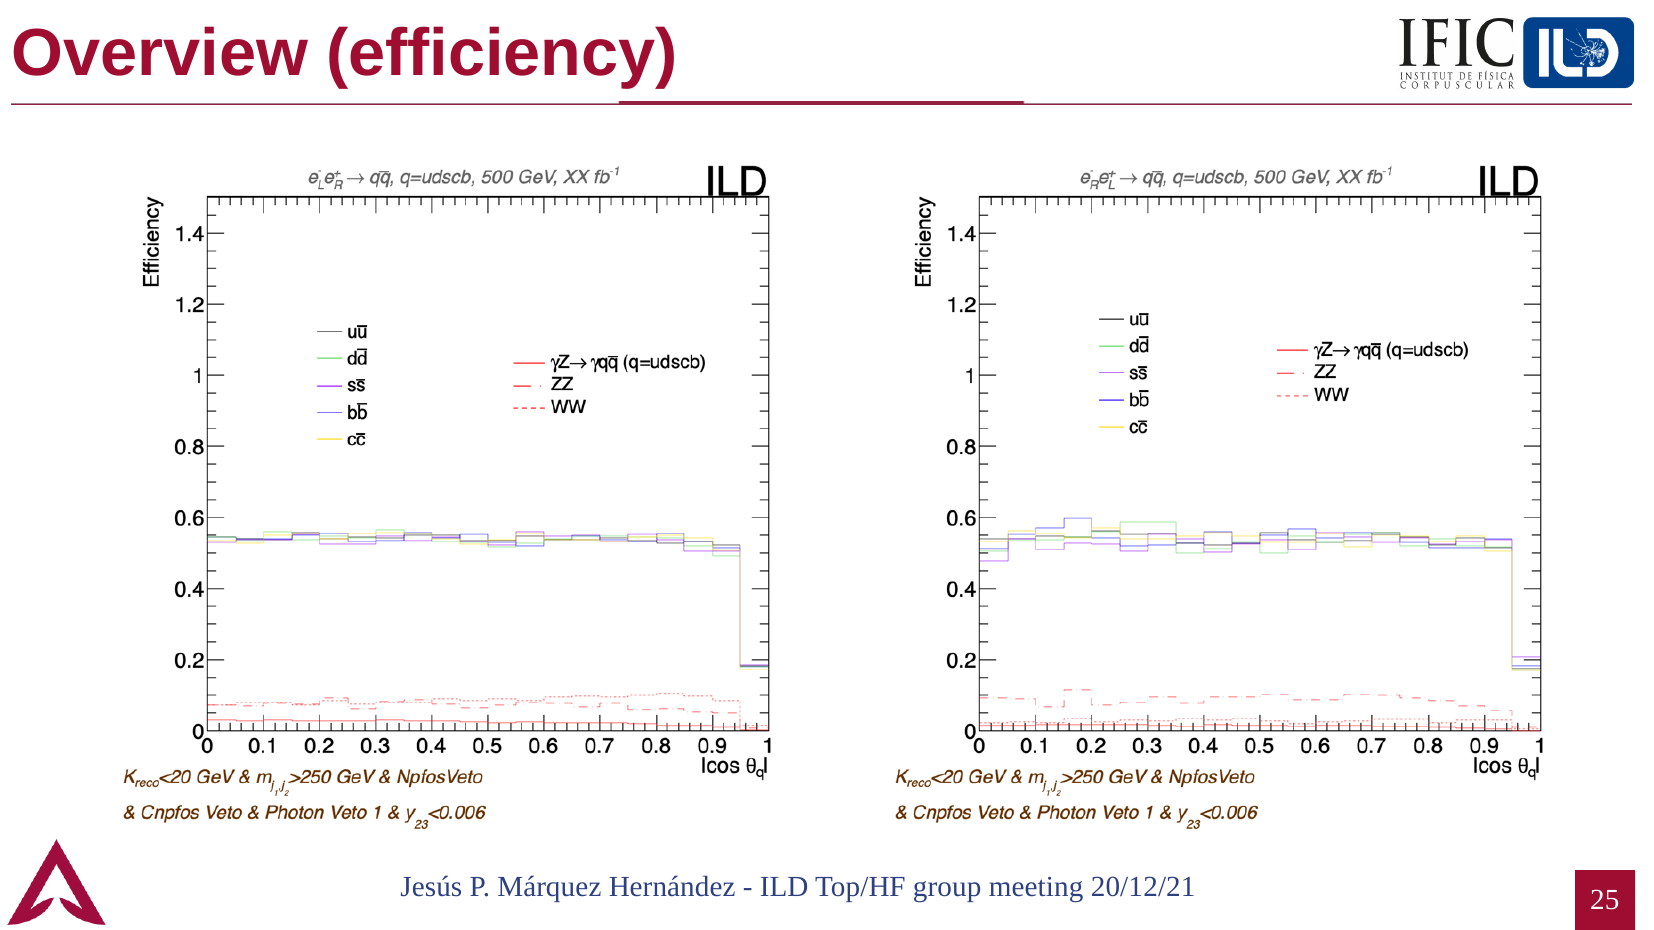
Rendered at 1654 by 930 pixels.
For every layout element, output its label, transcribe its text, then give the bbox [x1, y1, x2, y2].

title Overview (efficiency) [11, 14, 1500, 102]
picture [1522, 14, 1635, 90]
picture [11, 101, 1632, 105]
picture [1500, 16, 1517, 92]
picture [866, 163, 1576, 839]
picture [7, 163, 804, 925]
